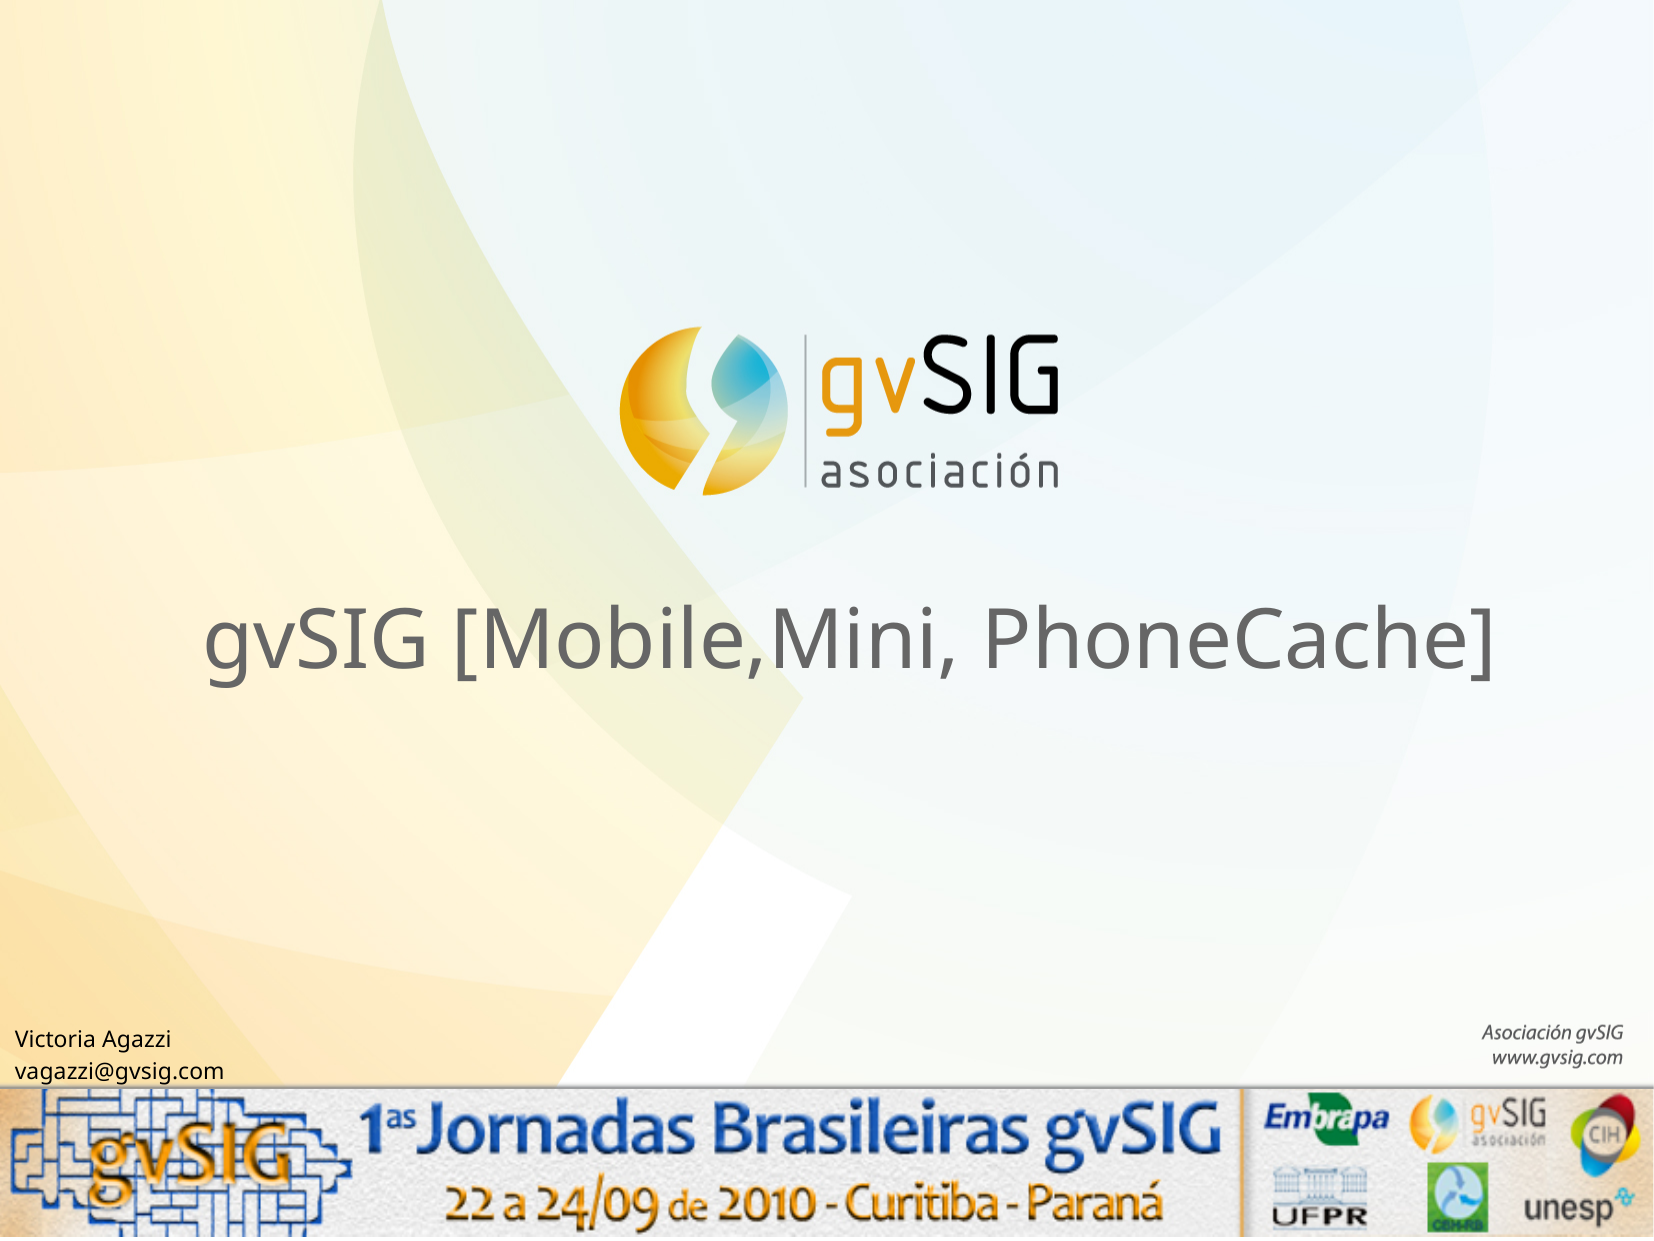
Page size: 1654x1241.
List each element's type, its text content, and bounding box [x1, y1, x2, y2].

title gvSIG [Mobile,Mini, PhoneCache] [135, 586, 1565, 686]
text_box Victoria Agazzi vagazzi@gvsig.com [0, 1016, 315, 1113]
picture [0, 0, 1654, 1241]
